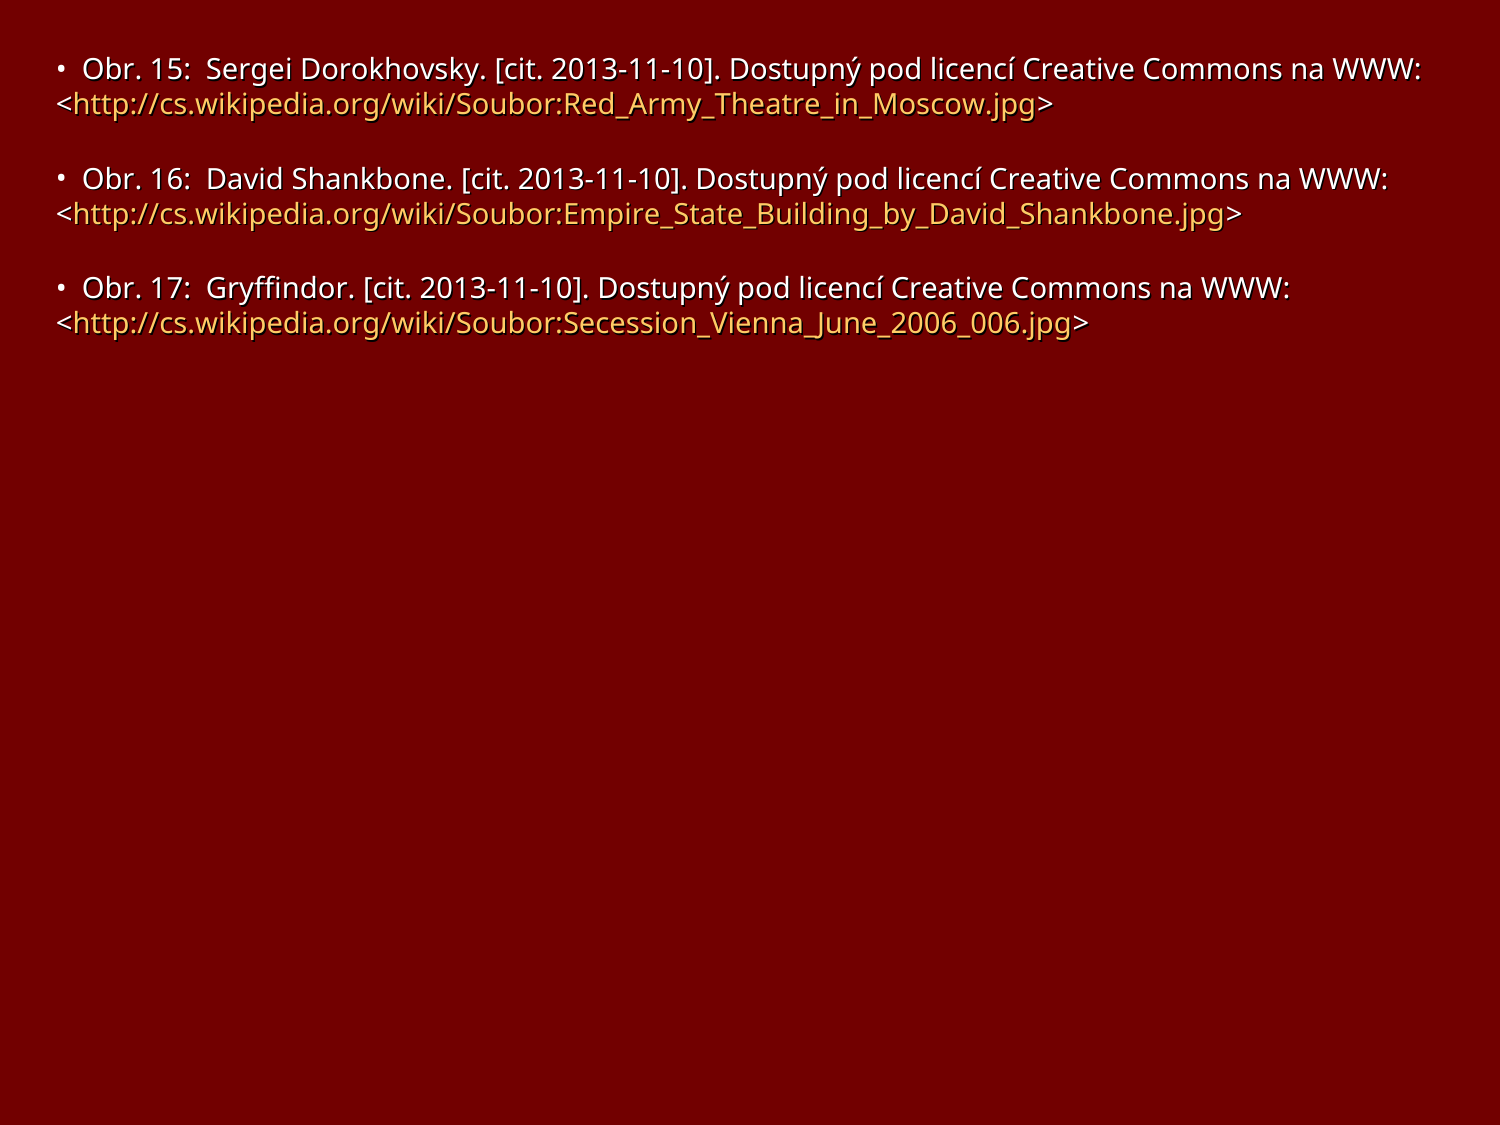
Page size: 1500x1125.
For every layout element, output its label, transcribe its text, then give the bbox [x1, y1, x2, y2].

text_box Obr. 15: Sergei Dorokhovsky. [cit. 2013-11-10]. Dostupný pod licencí Creative Commons na WWW: <http://cs.wikipedia.org/wiki/Soubor:Red_Army_Theatre_in_Moscow.jpg> Obr. 16: David Shankbone. [cit. 2013-11-10]. Dostupný pod licencí Creative Commons na WWW: <http://cs.wikipedia.org/wiki/Soubor:Empire_State_Building_by_David_Shankbone.jpg> Obr. 17: Gryffindor. [cit. 2013-11-10]. Dostupný pod licencí Creative Commons na WWW: <http://cs.wikipedia.org/wiki/Soubor:Secession_Vienna_June_2006_006.jpg> [41, 42, 1483, 388]
